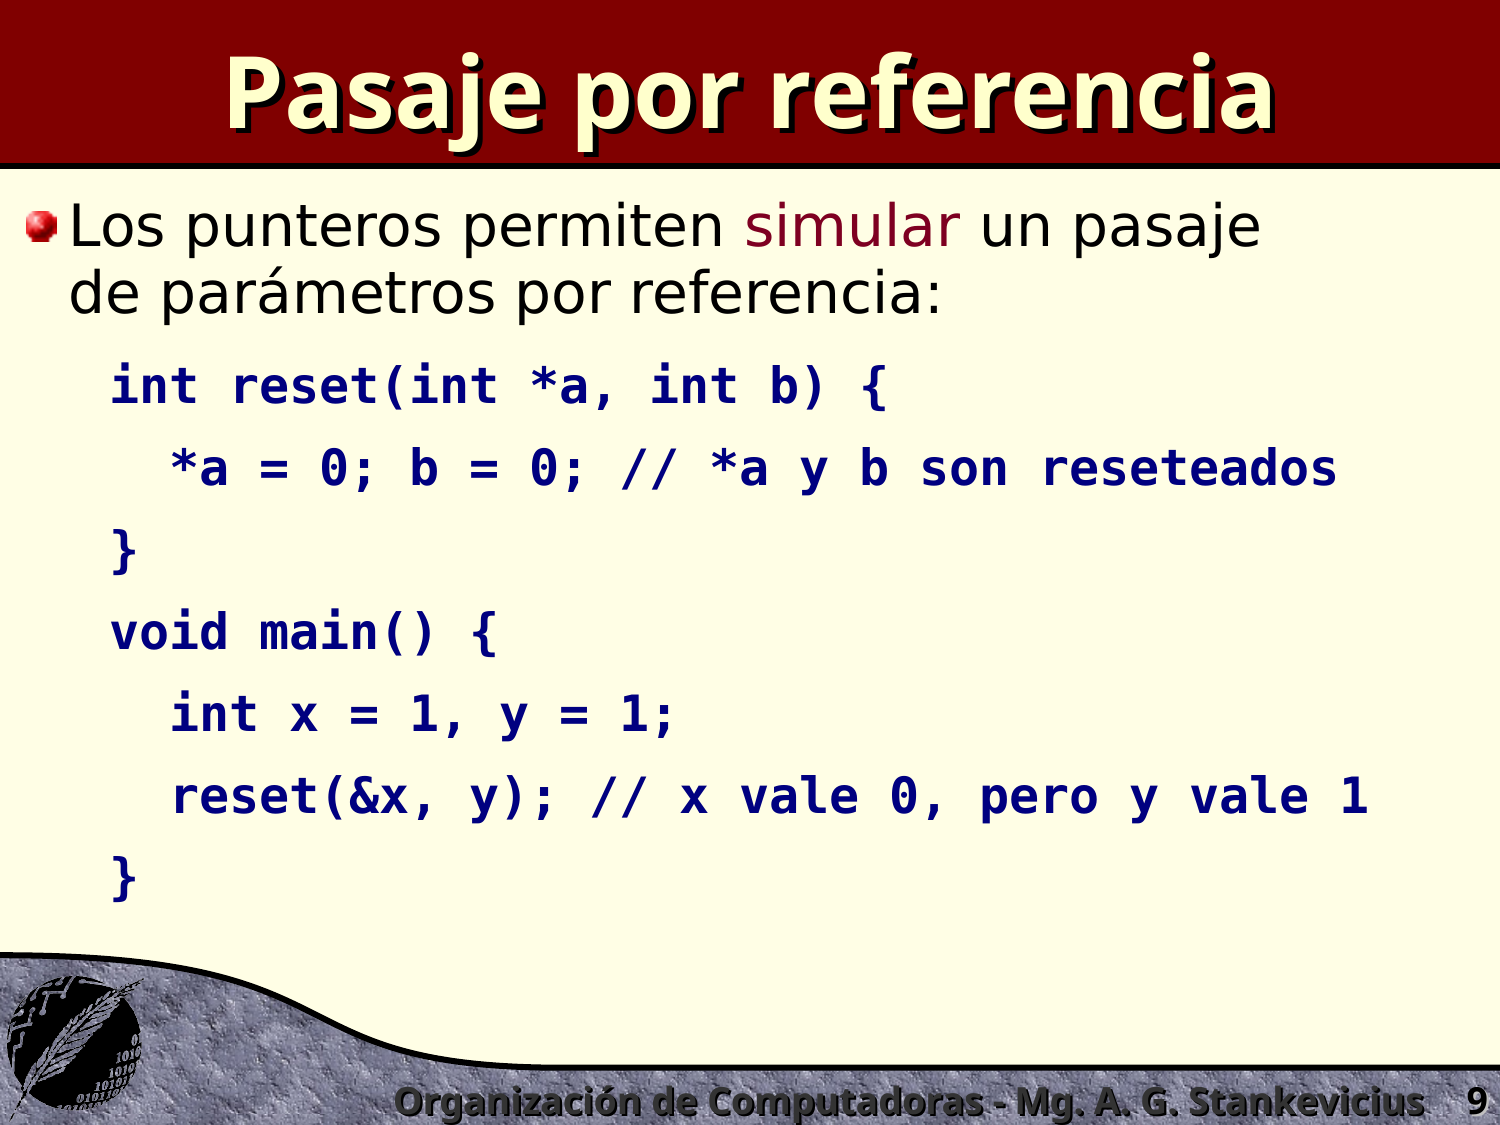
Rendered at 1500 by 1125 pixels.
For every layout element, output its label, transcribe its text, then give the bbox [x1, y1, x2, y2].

picture [0, 959, 1500, 1125]
picture [1058, 1100, 1065, 1110]
picture [802, 1100, 806, 1110]
title Pasaje por referencia [15, 5, 1485, 160]
list Los punteros permiten simular un pasaje de parámetros por referencia: int reset(int *a, int b) { *a = 0; b = 0; // *a y b son reseteados } void main() { int x = 1, y = 1; reset(&x, y); // x vale 0, pero y vale 1 } [11, 192, 1486, 935]
picture [448, 1100, 455, 1110]
